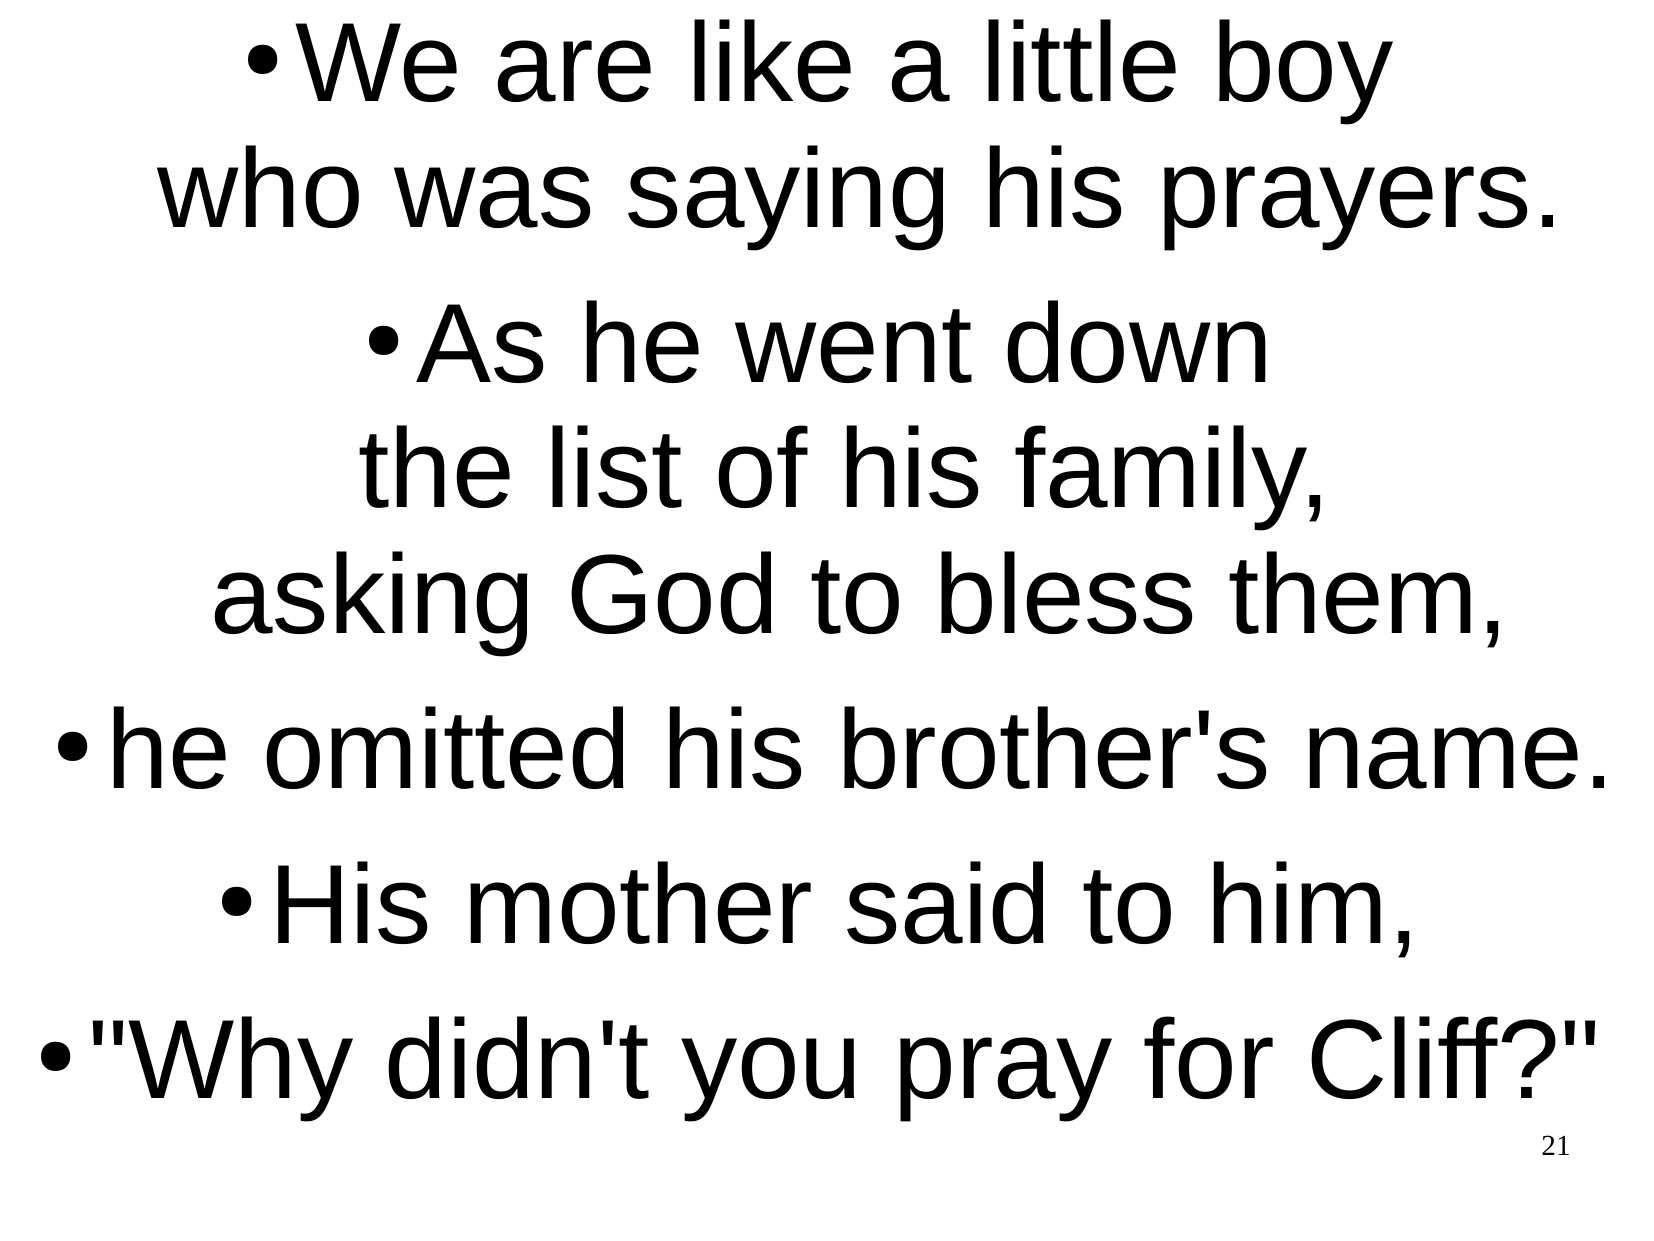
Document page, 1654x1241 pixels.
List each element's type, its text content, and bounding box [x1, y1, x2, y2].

list We are like a little boy who was saying his prayers. As he went down the list of his family, asking God to bless them, he omitted his brother's name. His mother said to him, "Why didn't you pray for Cliff?" [0, 0, 1651, 1238]
